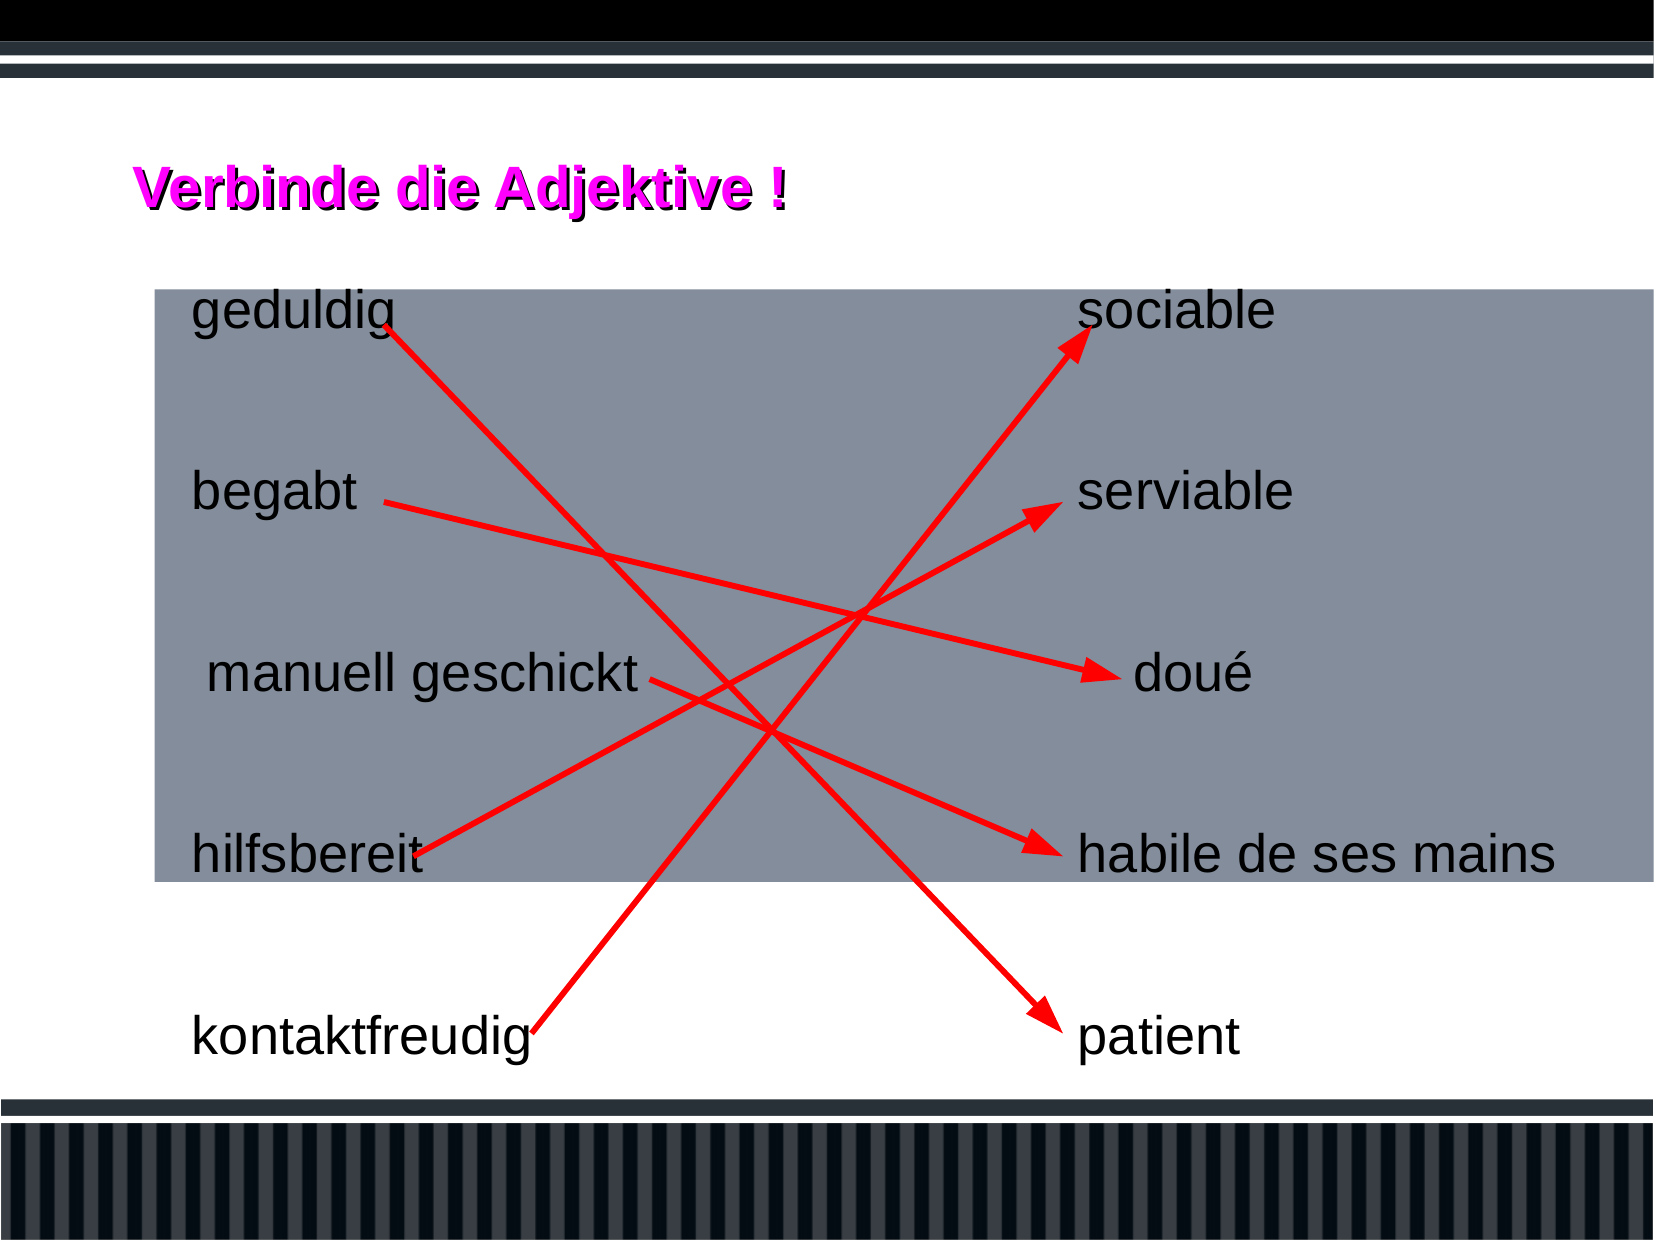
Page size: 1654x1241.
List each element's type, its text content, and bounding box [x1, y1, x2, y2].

picture [0, 1122, 1654, 1241]
text_box Verbinde die Adjektive ! [118, 147, 1418, 229]
text_box geduldig sociable begabt serviable manuell geschickt doué hilfsbereit habile de ses mains kontaktfreudig patient [177, 271, 1595, 1074]
